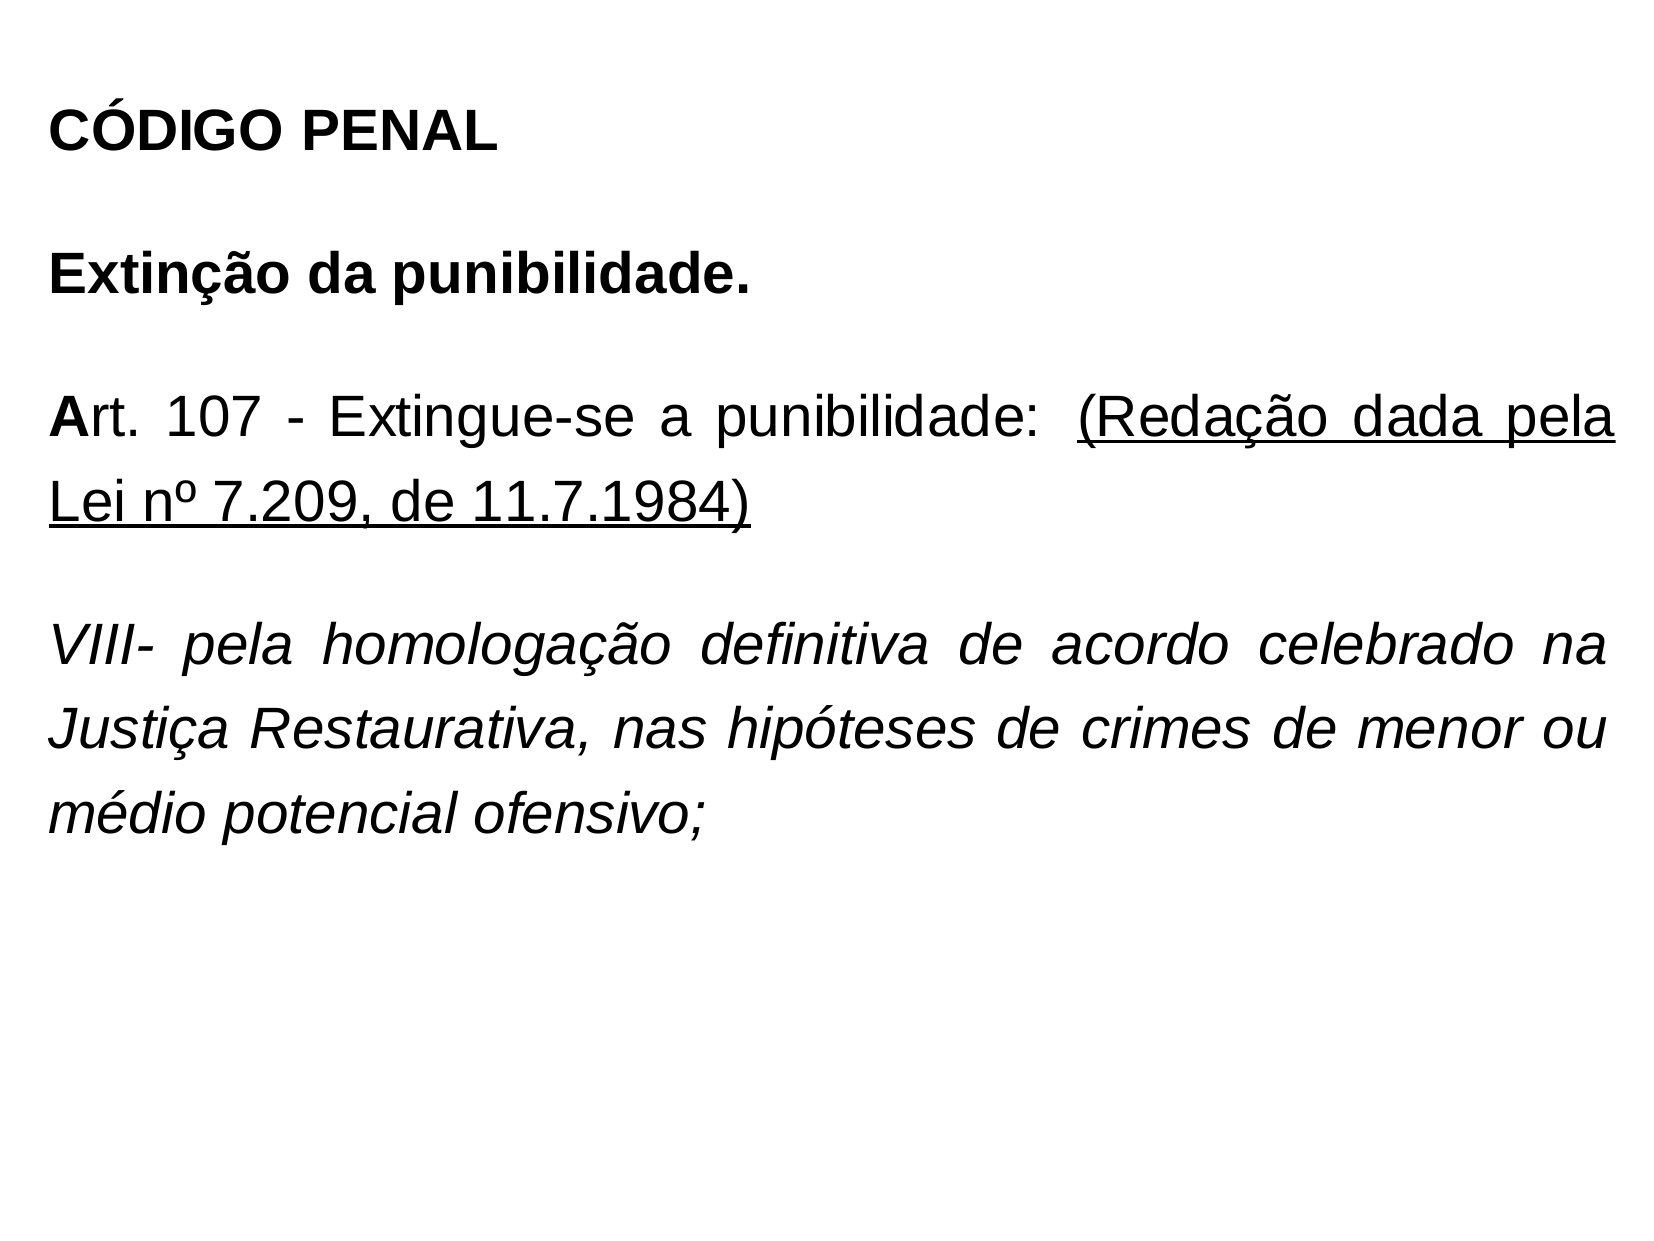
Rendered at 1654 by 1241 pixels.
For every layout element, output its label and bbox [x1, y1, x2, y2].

chart [47, 50, 1616, 1221]
